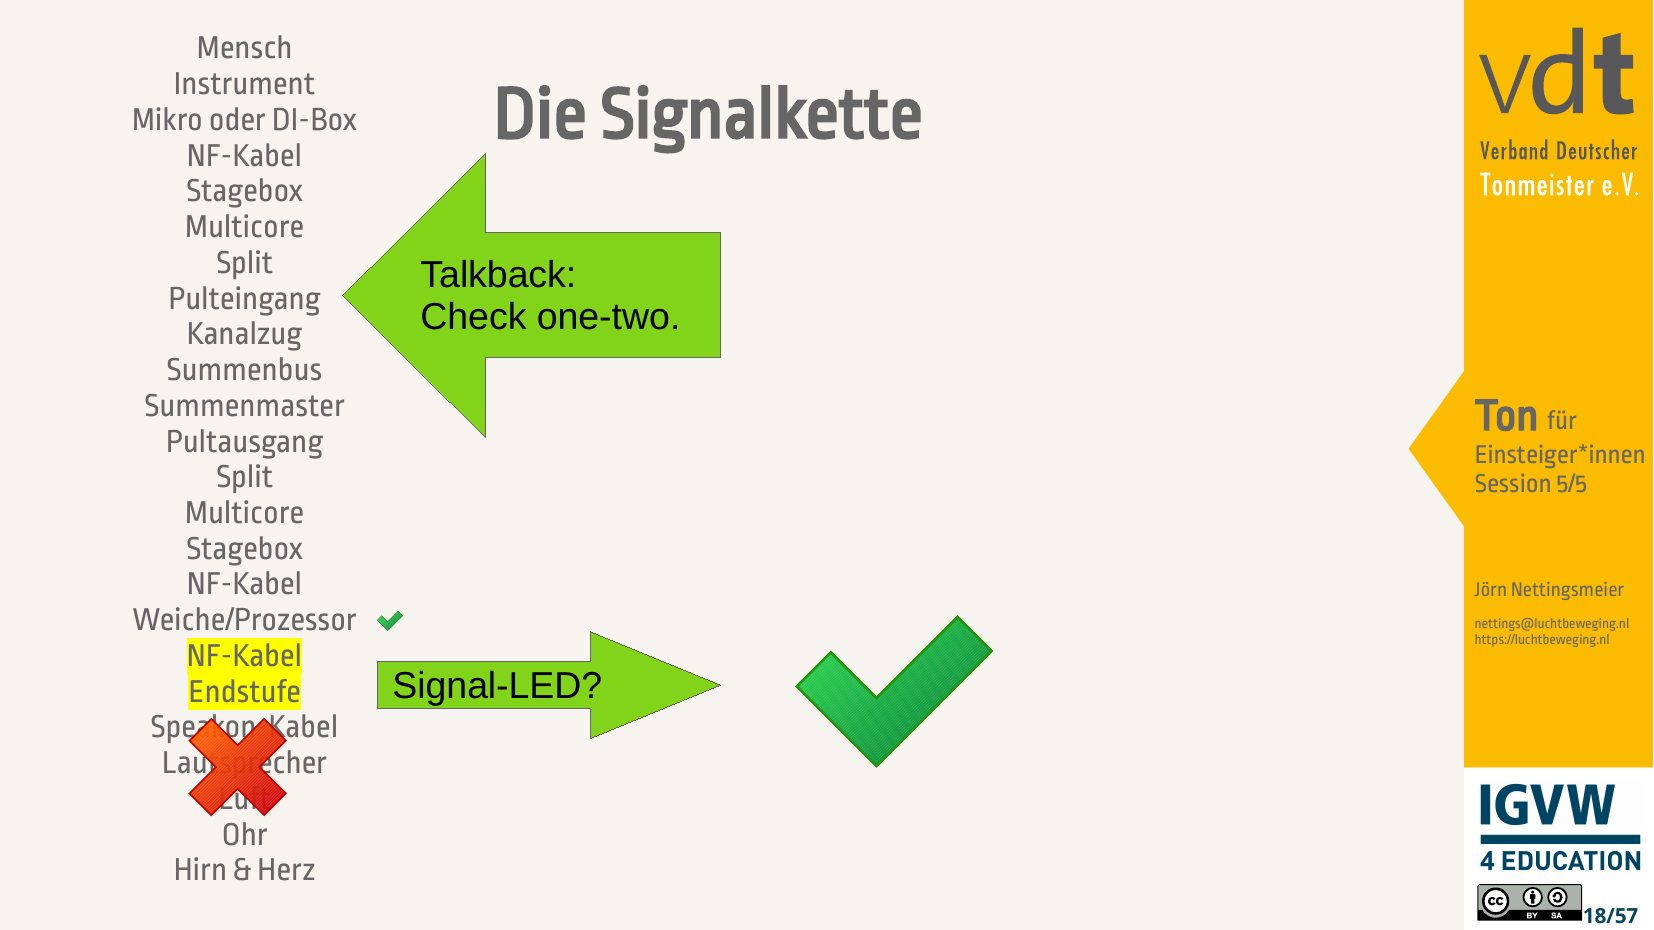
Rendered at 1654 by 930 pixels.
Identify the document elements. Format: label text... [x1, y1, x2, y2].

picture [1477, 780, 1646, 882]
text_box Talkback: Check one-two. [342, 153, 721, 438]
text_box Signal-LED? [377, 631, 721, 739]
title Die Signalkette [438, 37, 1335, 193]
text_box Mensch Instrument Mikro oder DI-Box NF-Kabel Stagebox Multicore Split Pulteingang Kanalzug Summenbus Summenmaster Pultausgang Split Multicore Stagebox NF-Kabel Weiche/Prozessor NF-Kabel Endstufe Speakon-Kabel Lautsprecher Luft Ohr Hirn & Herz [52, 23, 438, 919]
picture [372, 602, 408, 638]
picture [756, 550, 1028, 821]
picture [153, 683, 321, 851]
